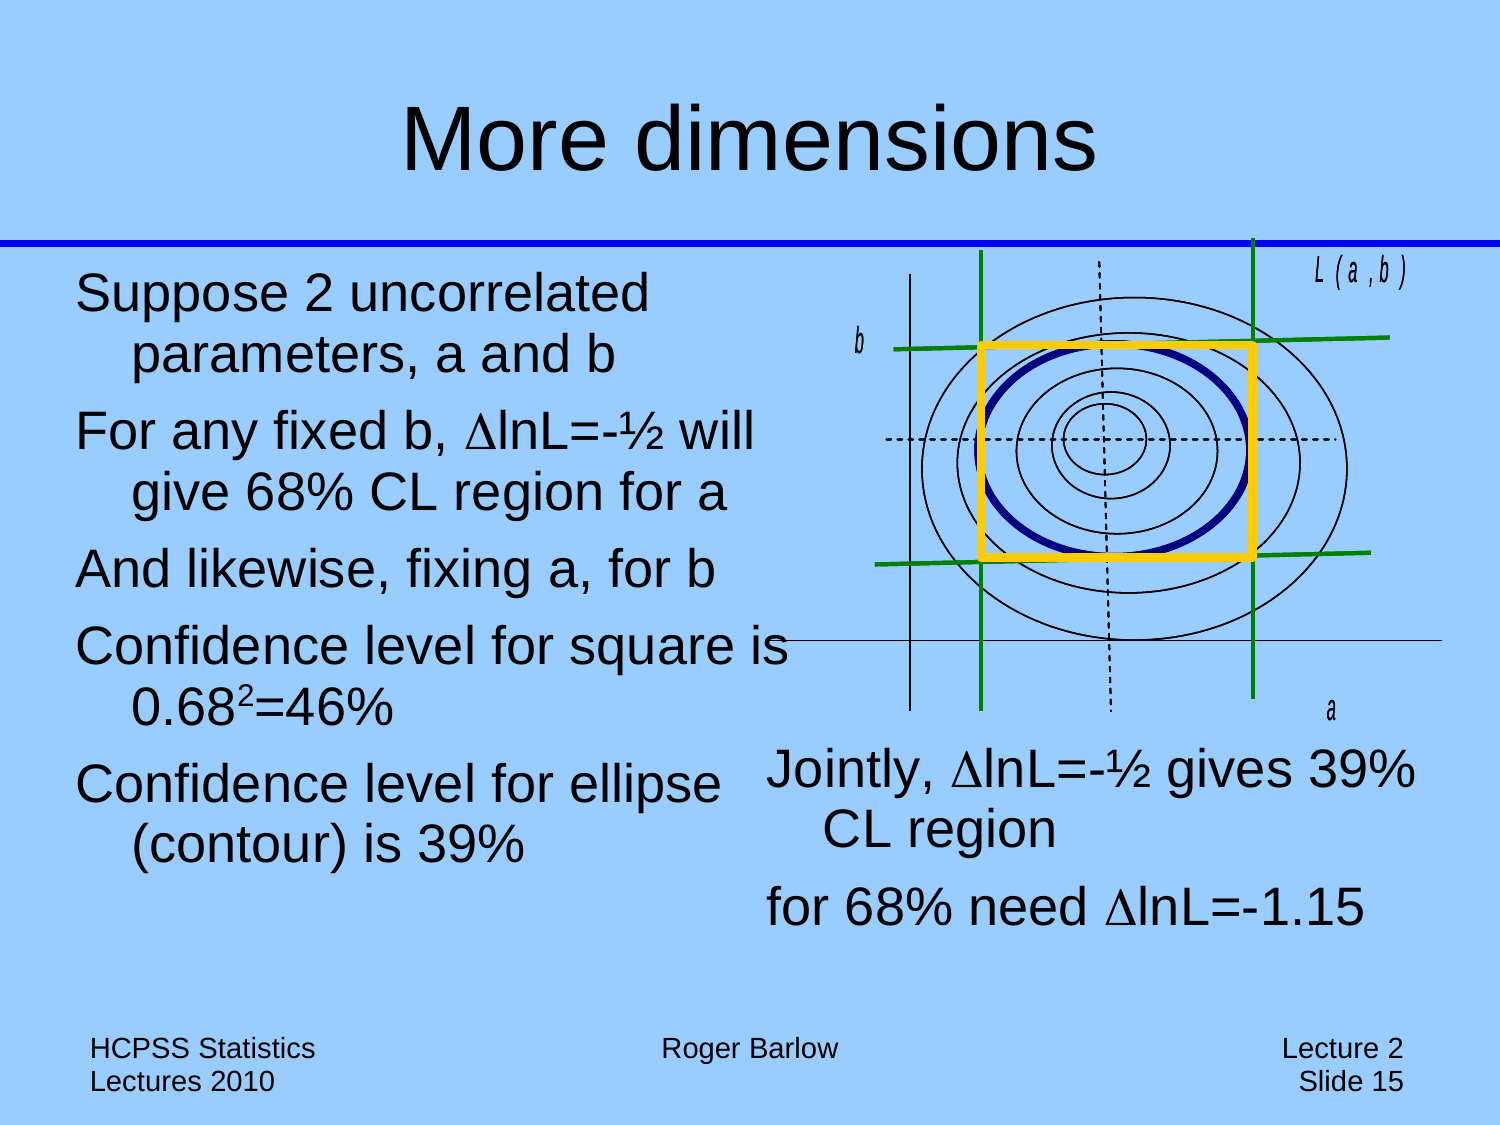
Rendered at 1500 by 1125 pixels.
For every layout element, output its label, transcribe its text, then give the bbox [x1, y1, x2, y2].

title More dimensions [75, 45, 1426, 233]
list Suppose 2 uncorrelated parameters, a and b For any fixed b, lnL=-½ will give 68% CL region for a And likewise, fixing a, for b Confidence level for square is 0.682=46% Confidence level for ellipse (contour) is 39% [75, 262, 767, 1006]
list Jointly, lnL=-½ gives 39% CL region for 68% need lnL=-1.15 [766, 738, 1426, 1026]
picture [767, 236, 1480, 739]
